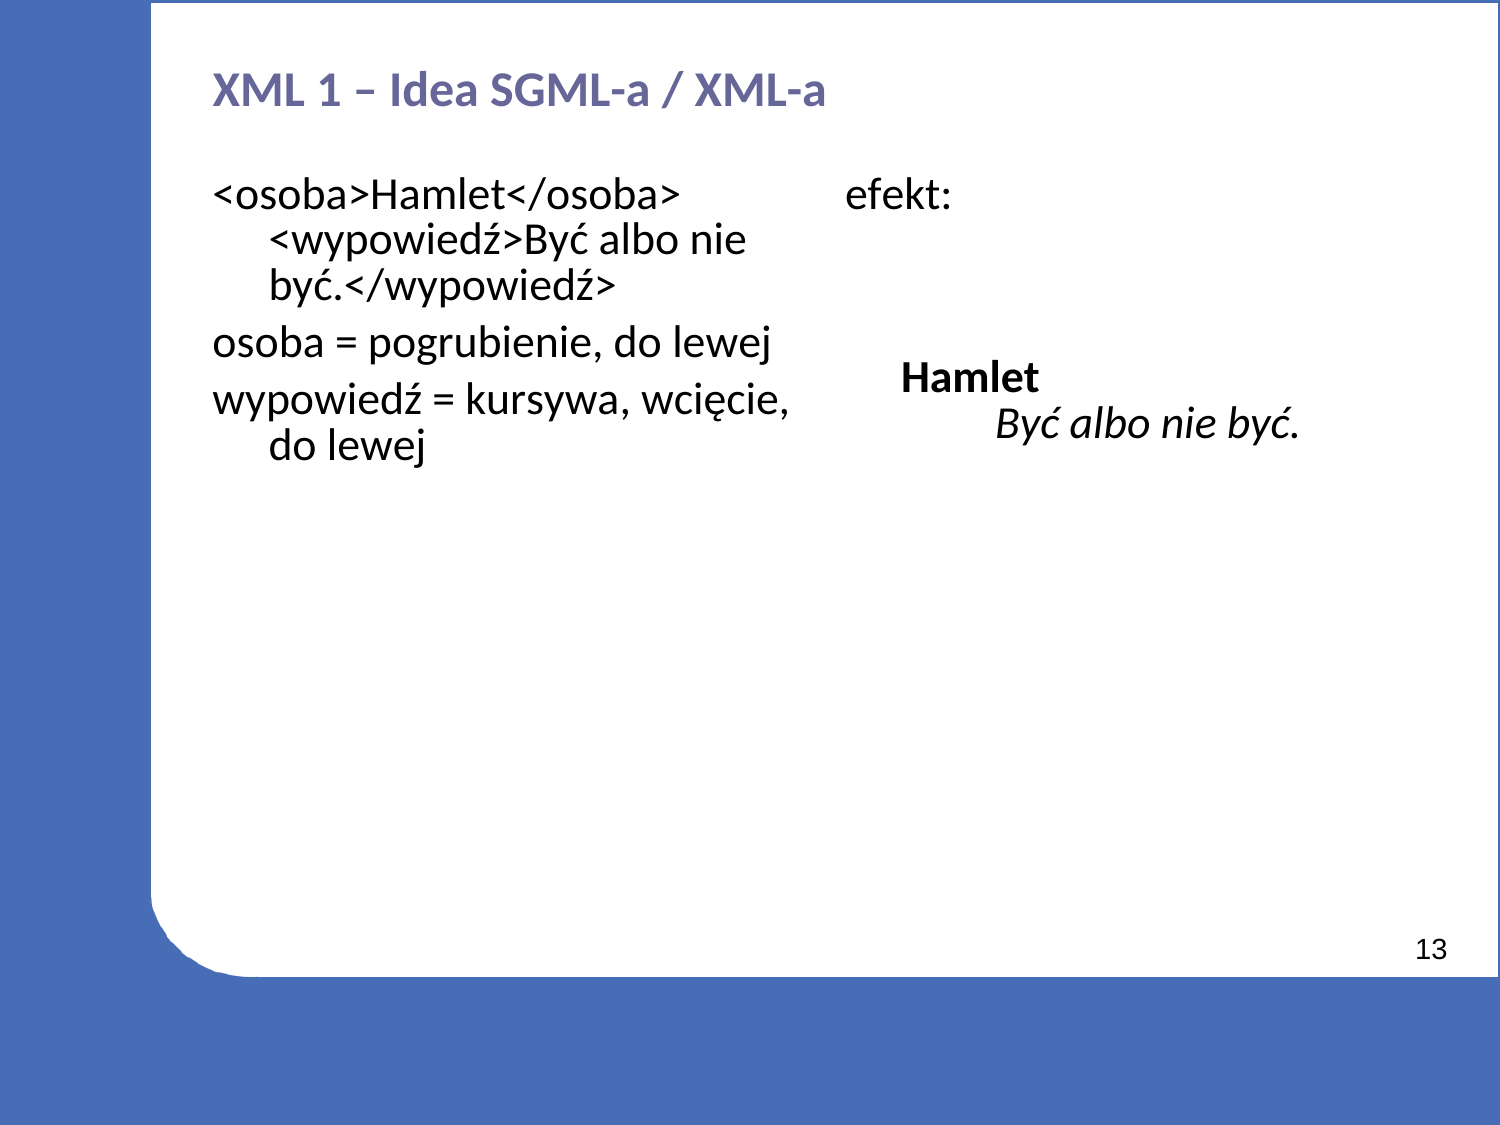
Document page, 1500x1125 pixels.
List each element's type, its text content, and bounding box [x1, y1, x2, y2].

picture [0, 0, 1500, 1125]
list efekt: Hamlet Być albo nie być. [845, 174, 1448, 911]
title XML 1 – Idea SGML-a / XML-a [212, 24, 1447, 164]
list <osoba>Hamlet</osoba> <wypowiedź>Być albo nie być.</wypowiedź> osoba = pogrubienie, do lewej wypowiedź = kursywa, wcięcie, do lewej [212, 174, 815, 926]
